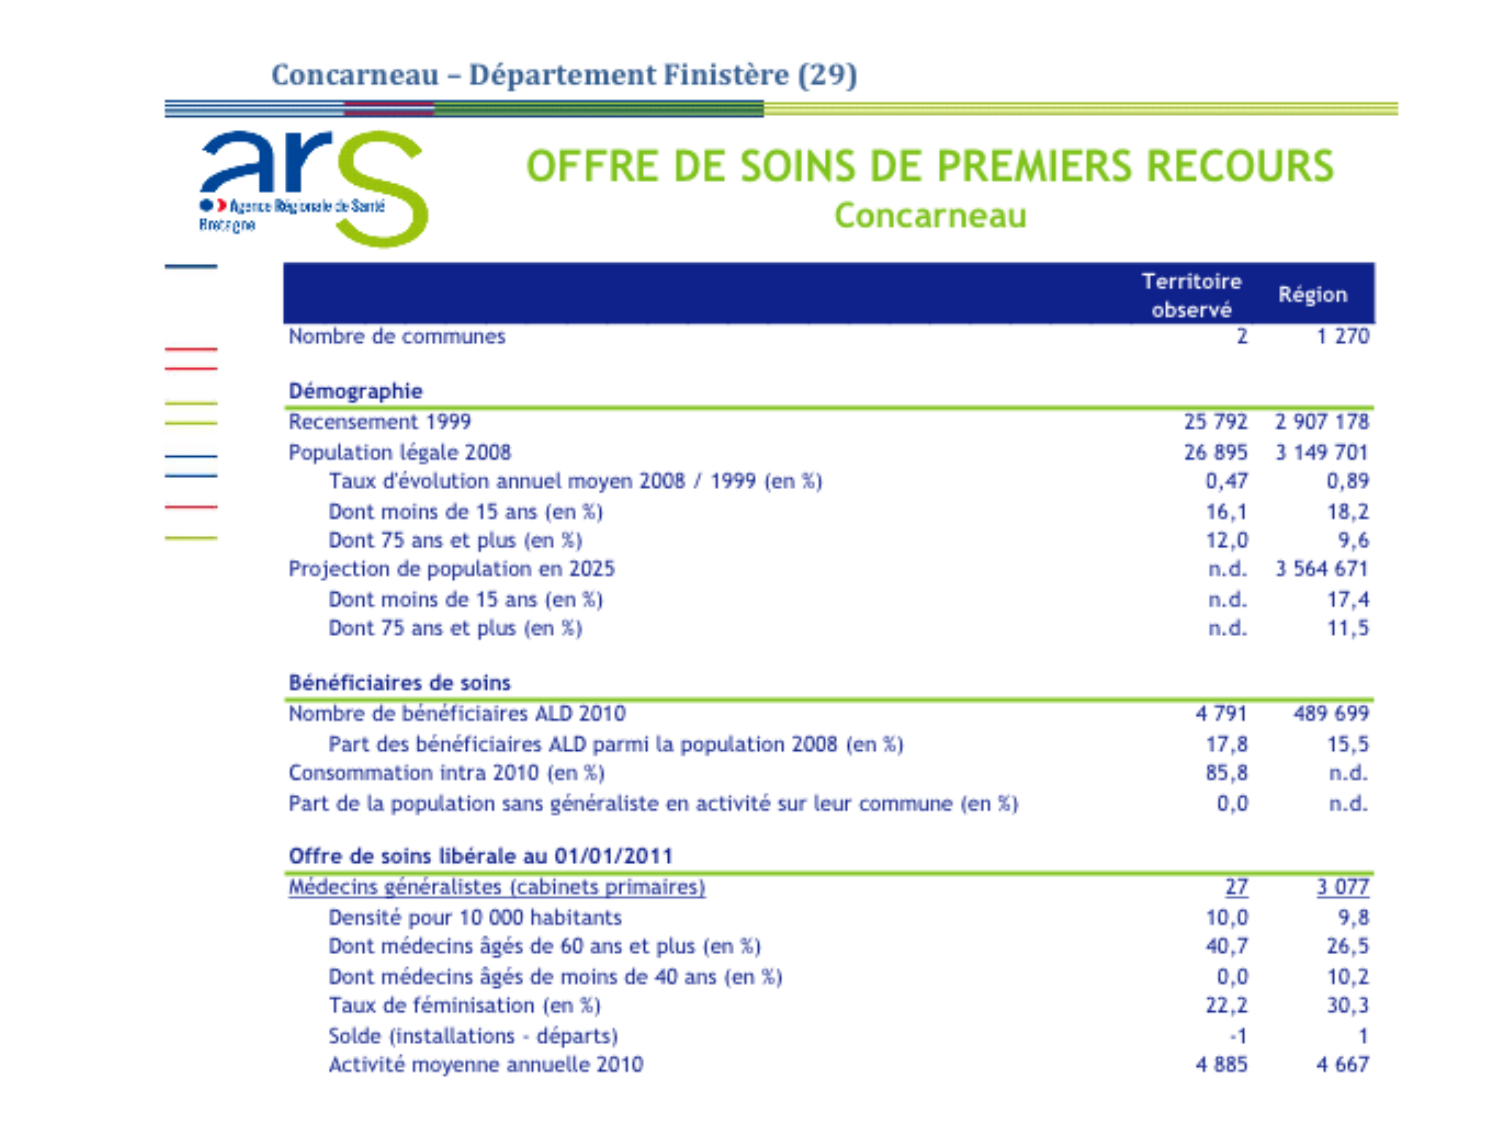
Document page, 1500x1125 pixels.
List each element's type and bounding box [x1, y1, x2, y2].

picture [137, 37, 1401, 1101]
